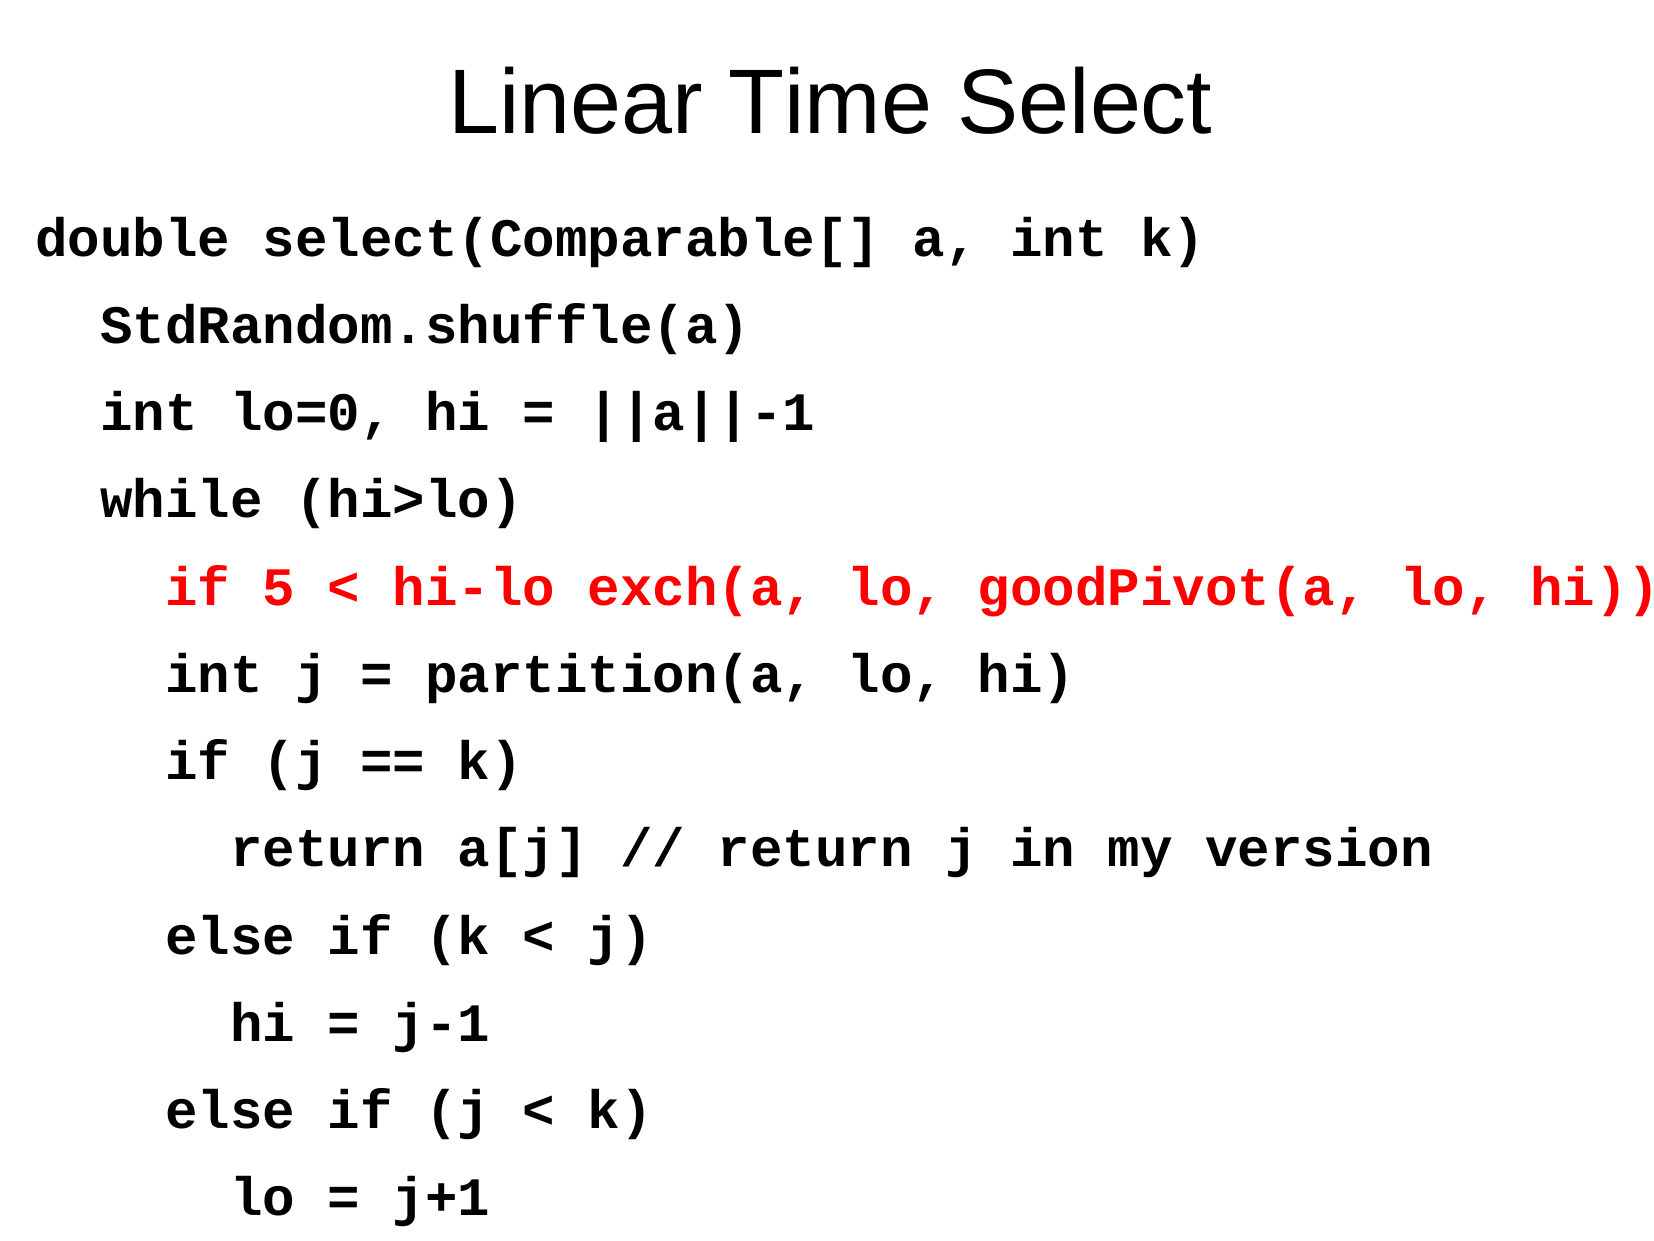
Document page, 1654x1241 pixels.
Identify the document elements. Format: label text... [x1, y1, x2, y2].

list double select(Comparable[] a, int k) StdRandom.shuffle(a) int lo=0, hi = ||a||-1 while (hi>lo) if 5 < hi-lo exch(a, lo, goodPivot(a, lo, hi)) int j = partition(a, lo, hi) if (j == k) return a[j] // return j in my version else if (k < j) hi = j-1 else if (j < k) lo = j+1 [35, 203, 1654, 1231]
title Linear Time Select [86, 0, 1575, 203]
